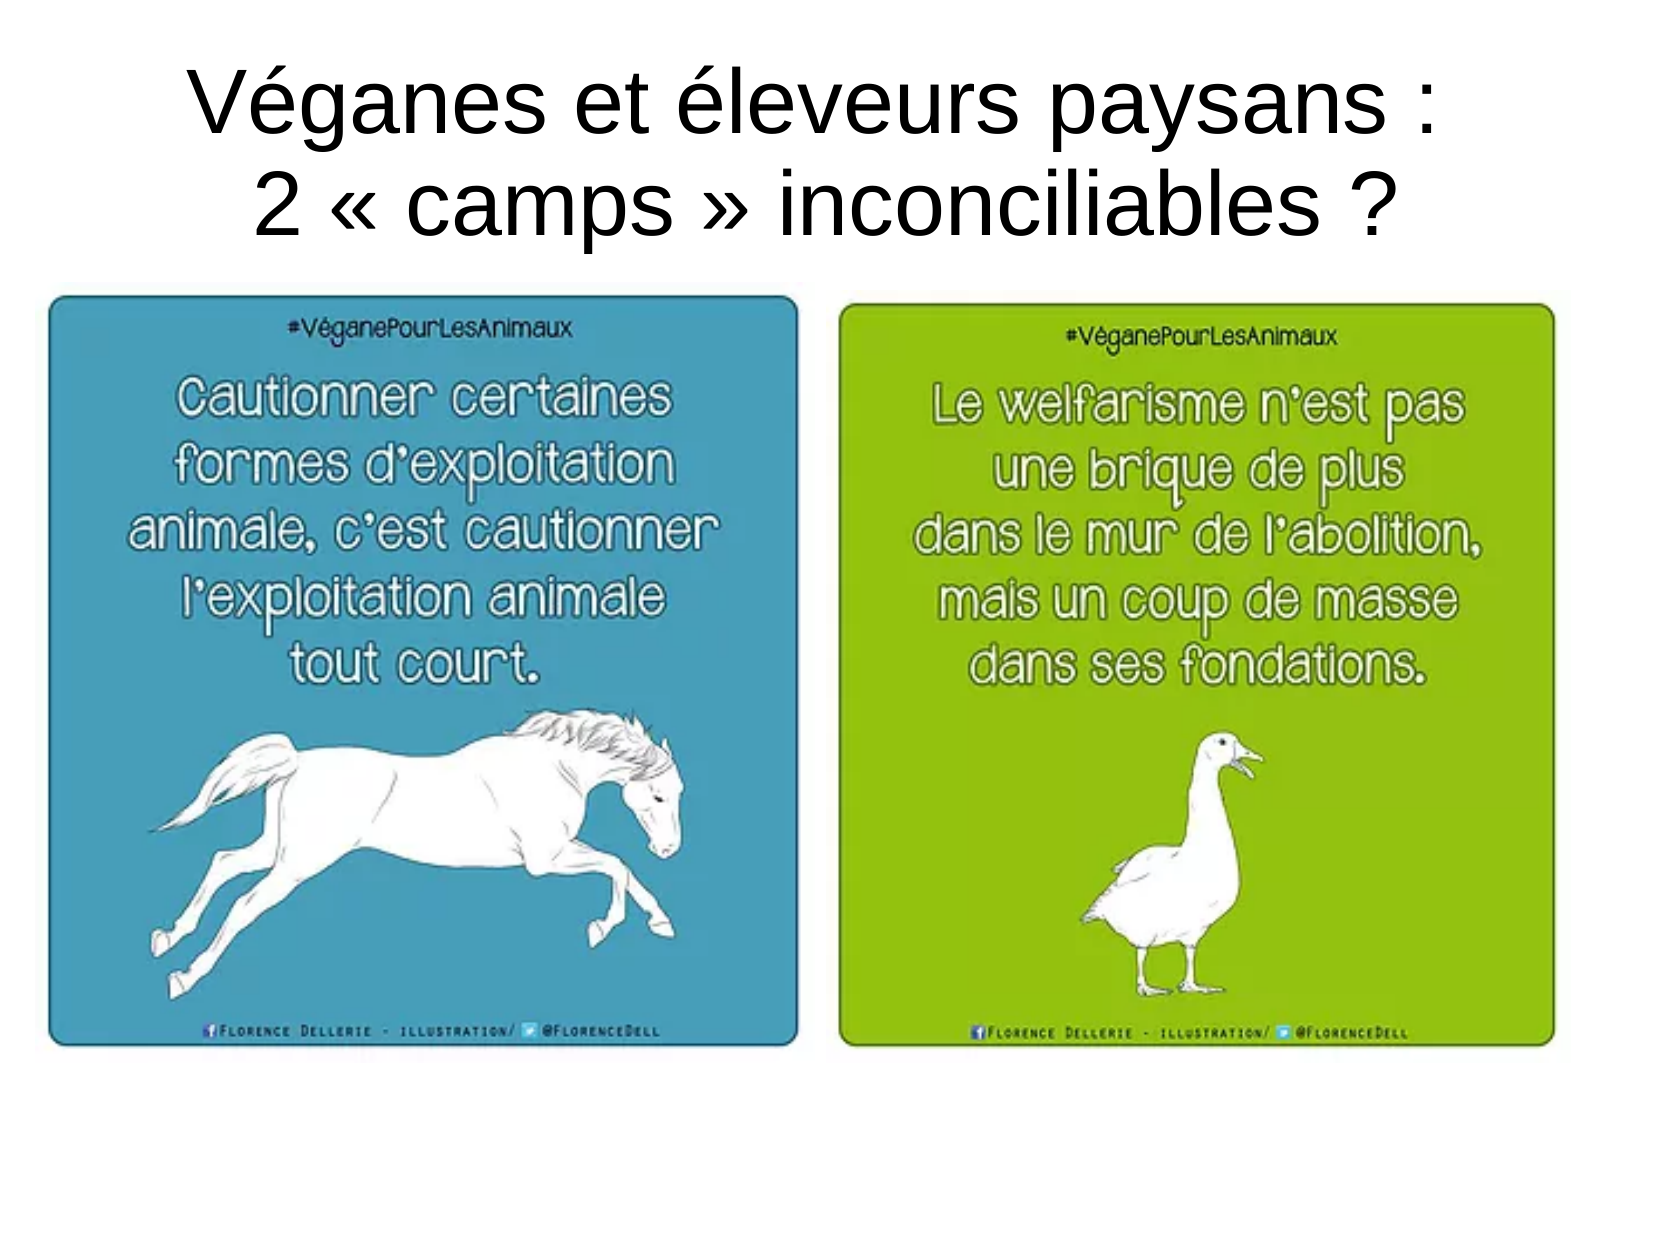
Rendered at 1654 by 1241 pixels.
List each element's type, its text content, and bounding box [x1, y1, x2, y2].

picture [826, 290, 1571, 1063]
picture [35, 282, 815, 1063]
title Véganes et éleveurs paysans : 2 « camps » inconciliables ? [82, 49, 1571, 257]
